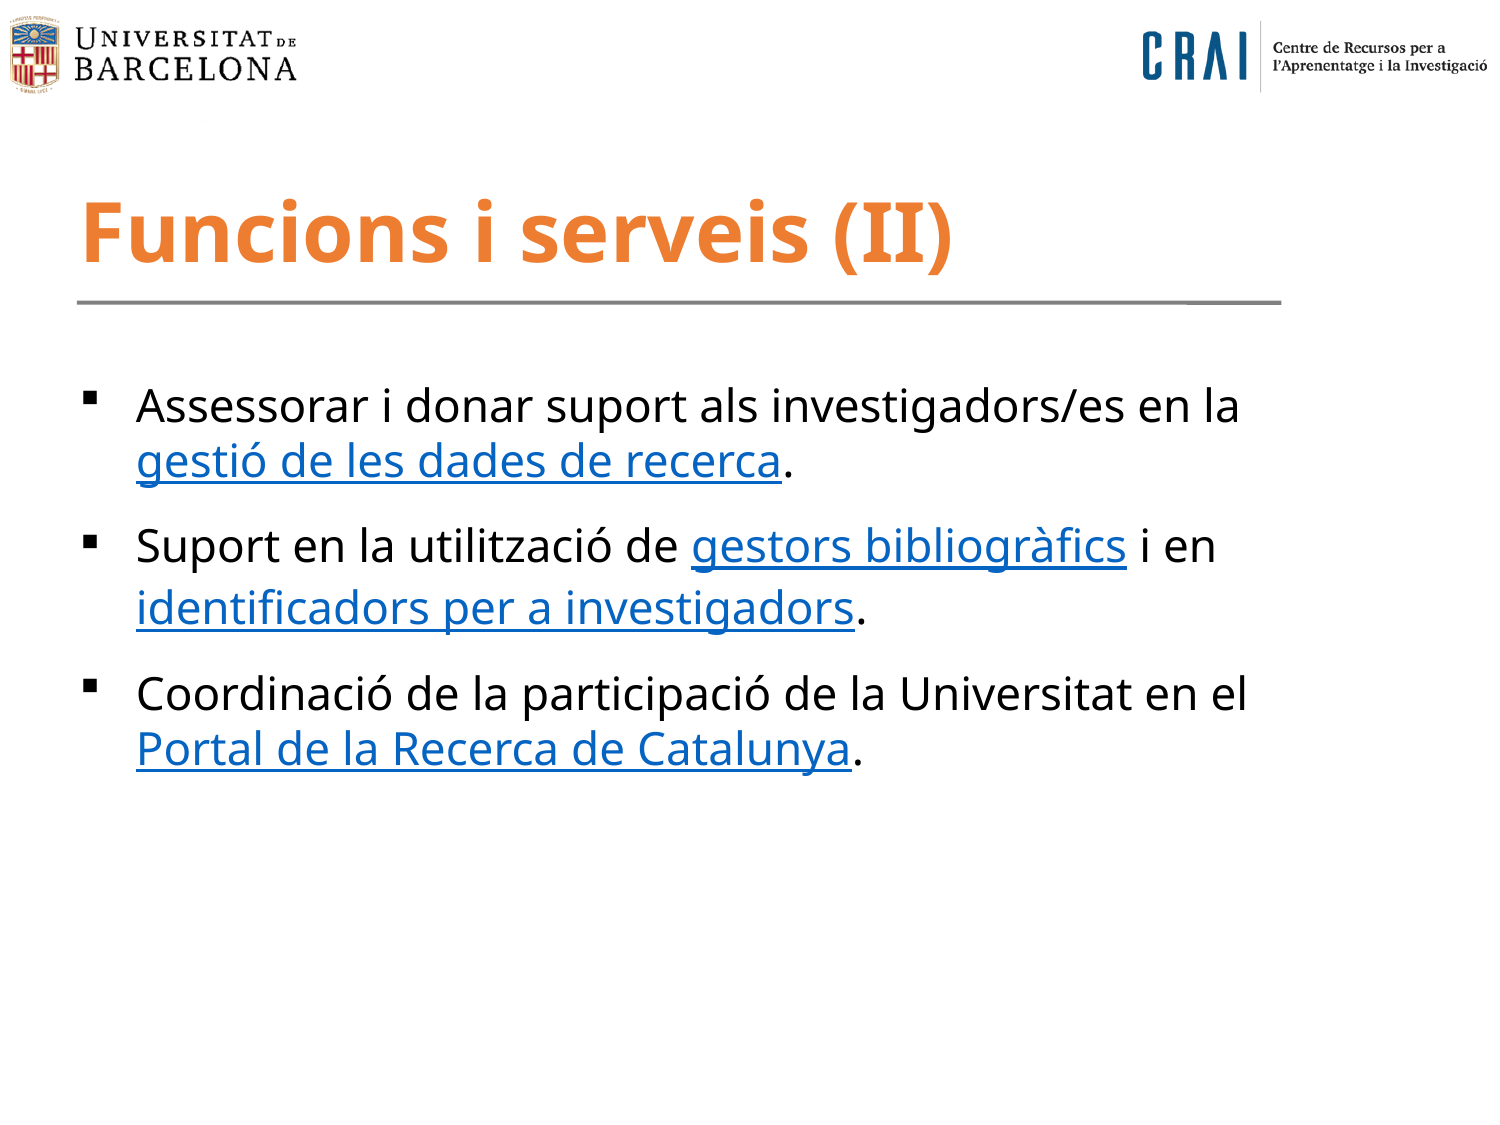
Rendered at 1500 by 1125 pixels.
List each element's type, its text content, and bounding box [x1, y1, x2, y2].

picture [8, 14, 1490, 219]
text_box Funcions i serveis (II) [64, 171, 1376, 287]
text_box Assessorar i donar suport als investigadors/es en la gestió de les dades de recerca. Suport en la utilització de gestors bibliogràfics i en identificadors per a investigadors. Coordinació de la participació de la Universitat en el Portal de la Recerca de Catalunya. [64, 369, 1400, 1031]
